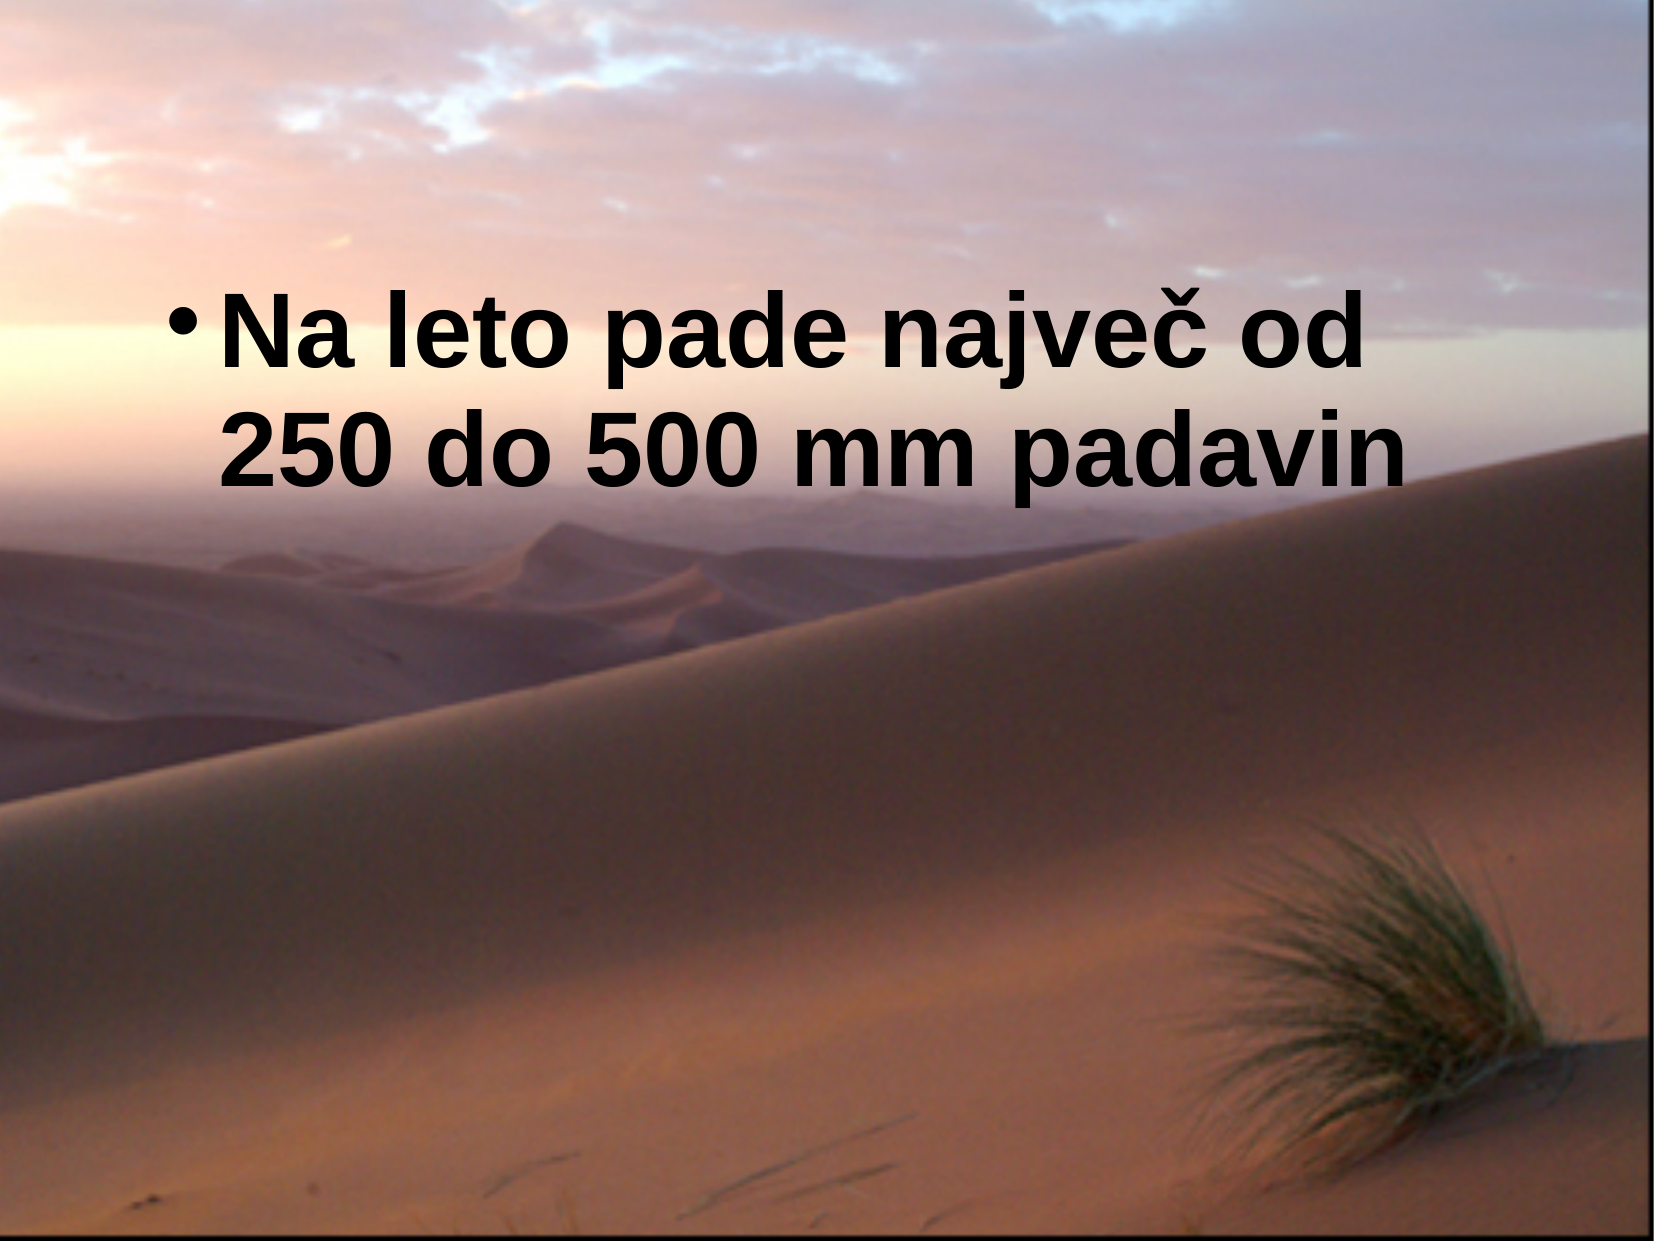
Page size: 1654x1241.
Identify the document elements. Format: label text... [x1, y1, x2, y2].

list Na leto pade največ od 250 do 500 mm padavin [147, 265, 1631, 561]
picture [0, 0, 1654, 1241]
